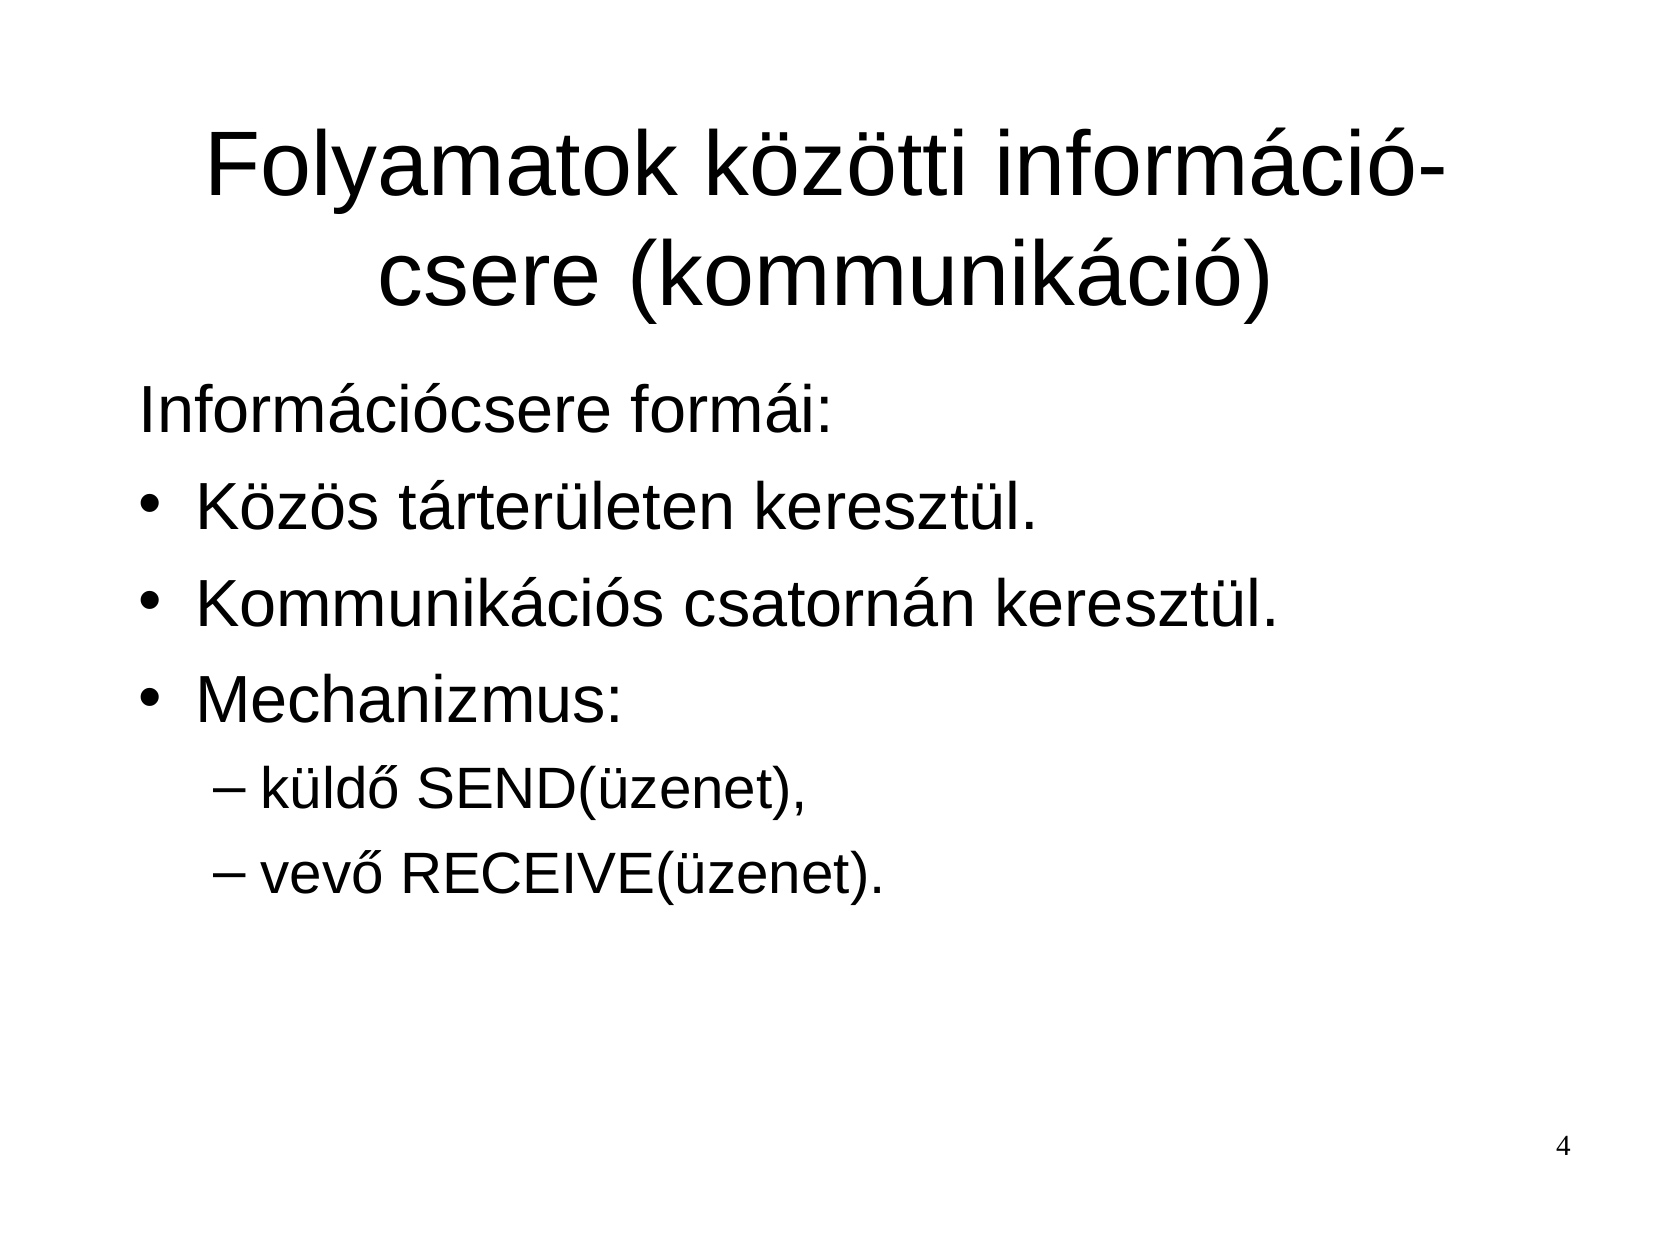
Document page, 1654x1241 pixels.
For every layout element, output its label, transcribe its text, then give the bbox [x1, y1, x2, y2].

list Információcsere formái: Közös tárterületen keresztül. Kommunikációs csatornán keresztül. Mechanizmus: küldő SEND(üzenet), vevő RECEIVE(üzenet). [124, 358, 1530, 1103]
title Folyamatok közötti információ-csere (kommunikáció) [124, 110, 1530, 317]
